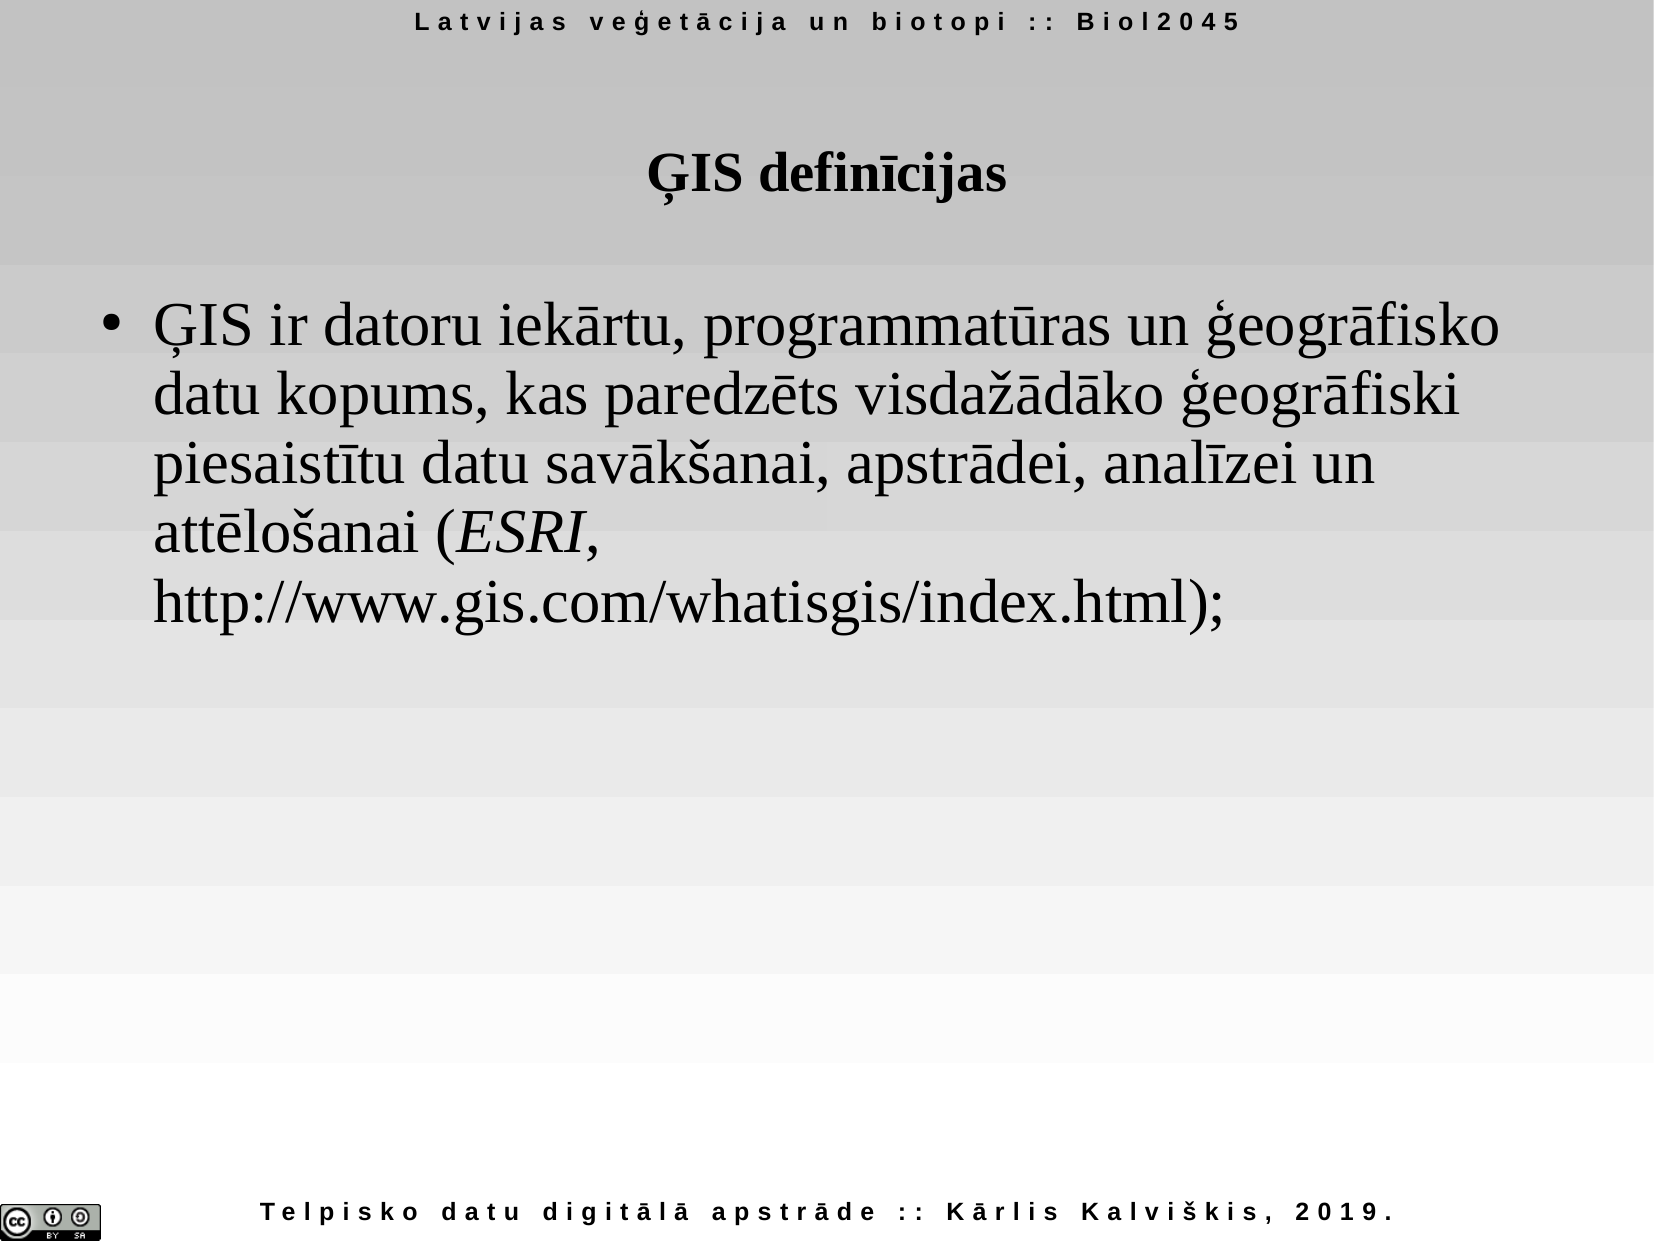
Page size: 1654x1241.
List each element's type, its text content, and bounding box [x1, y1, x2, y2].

list ĢIS ir datoru iekārtu, programmatūras un ģeogrāfisko datu kopums, kas paredzēts visdažādāko ģeogrāfiski piesaistītu datu savākšanai, apstrādei, analīzei un attēlošanai (ESRI, http://www.gis.com/whatisgis/index.html); [82, 289, 1571, 1113]
picture [0, 0, 1654, 1241]
title ĢIS definīcijas [29, 49, 1625, 296]
